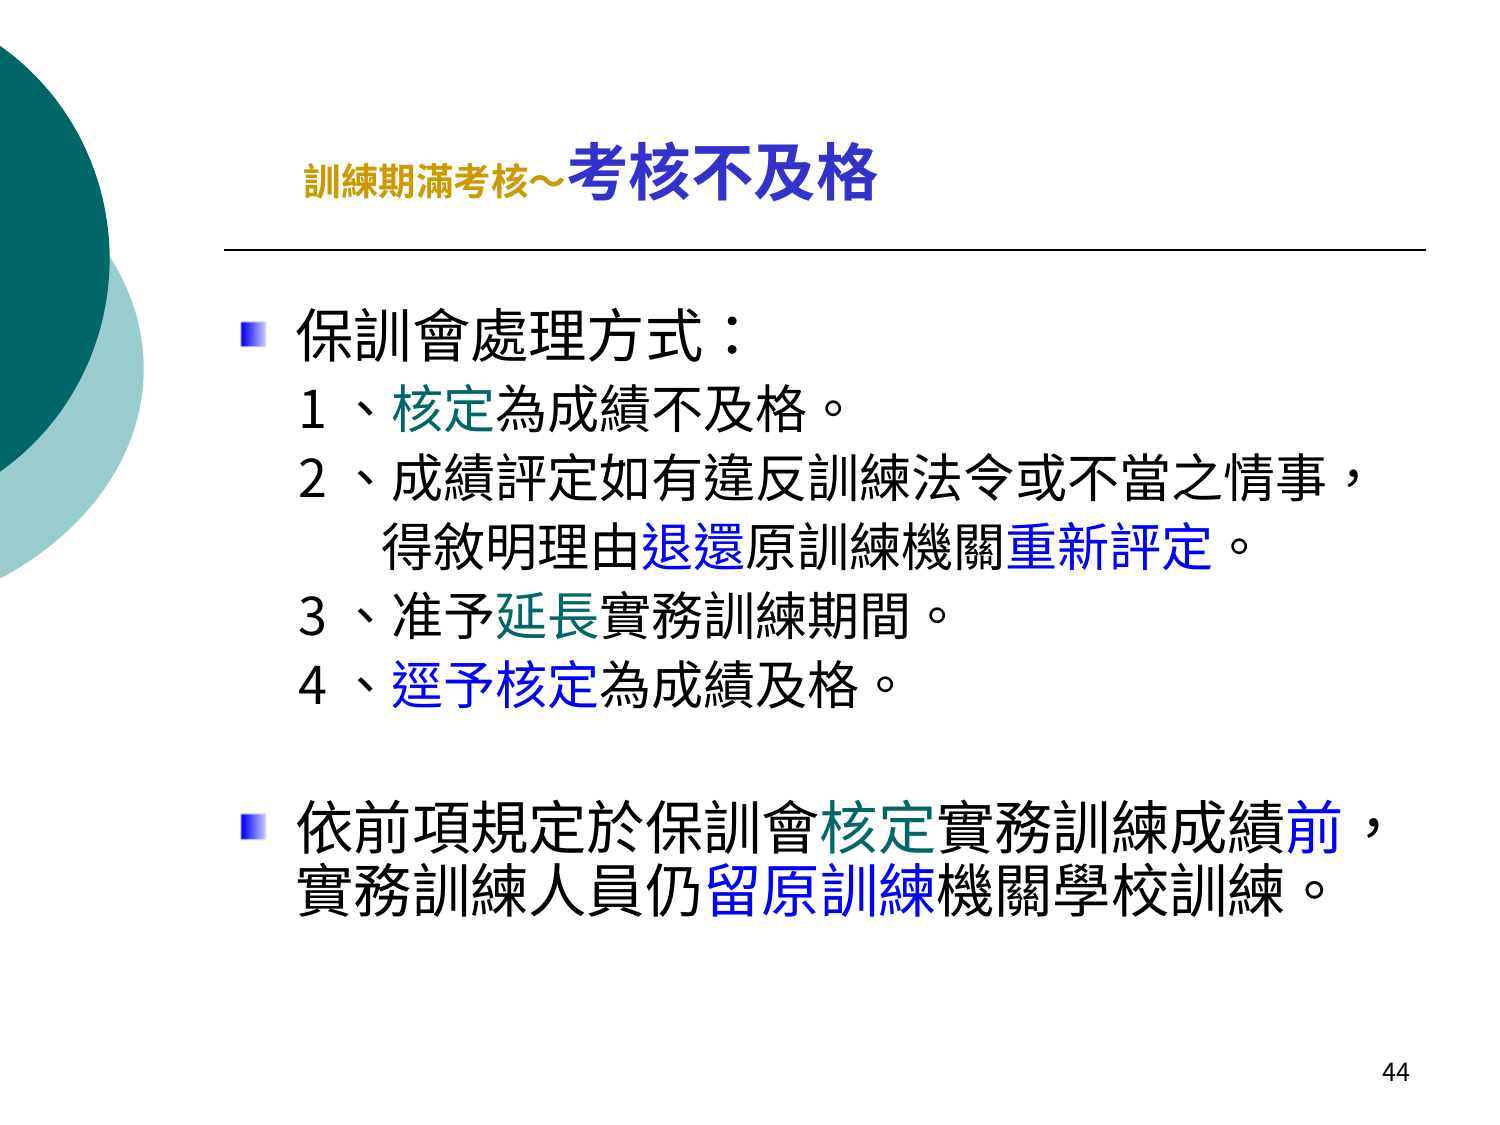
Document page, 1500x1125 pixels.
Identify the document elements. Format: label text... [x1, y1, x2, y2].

text_box 訓練期滿考核～考核不及格 [289, 125, 963, 216]
list 保訓會處理方式： 1、核定為成績不及格。 2、成績評定如有違反訓練法令或不當之情事， 得敘明理由退還原訓練機關重新評定。 3、准予延長實務訓練期間。 4、逕予核定為成績及格。 依前項規定於保訓會核定實務訓練成績前，實務訓練人員仍留原訓練機關學校訓練。 [224, 299, 1425, 975]
